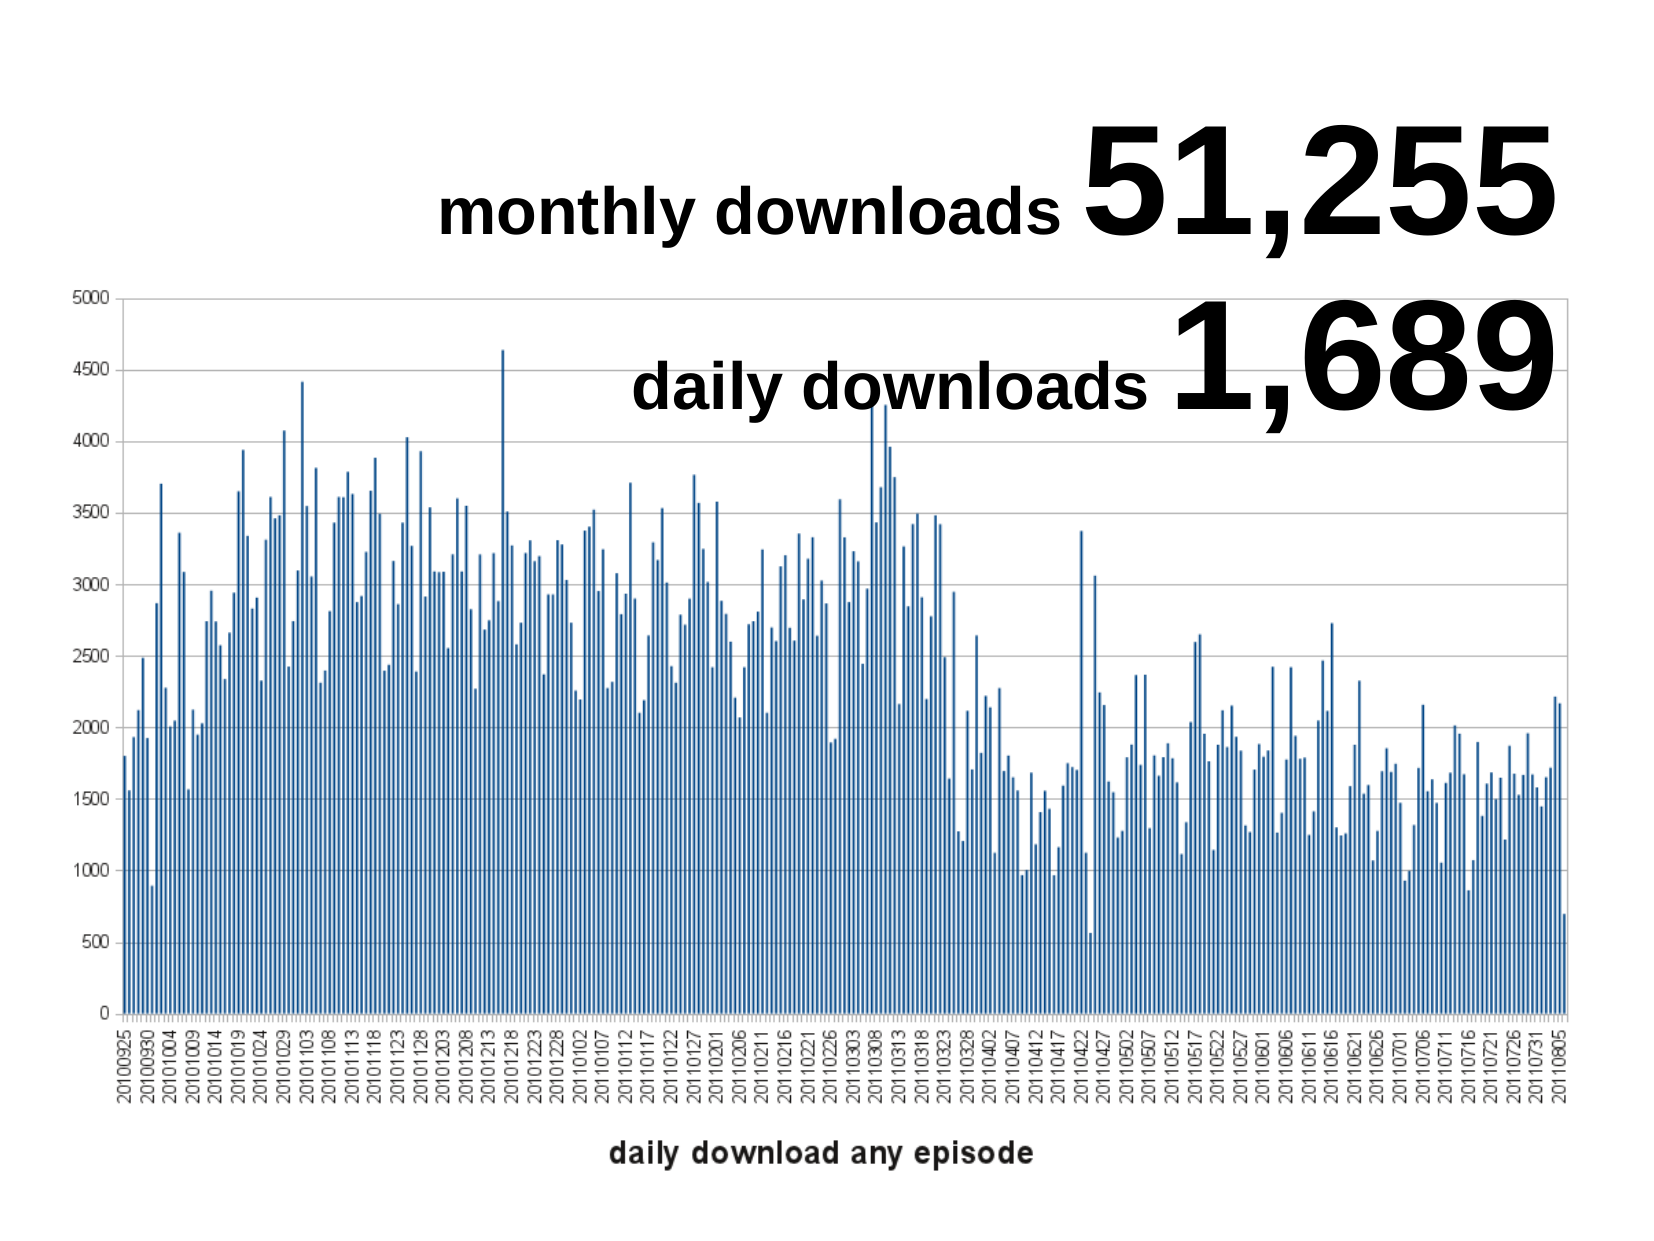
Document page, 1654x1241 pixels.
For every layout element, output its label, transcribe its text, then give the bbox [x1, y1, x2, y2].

text_box monthly downloads 51,255 daily downloads 1,689 [225, 86, 1576, 451]
picture [65, 278, 1585, 1179]
